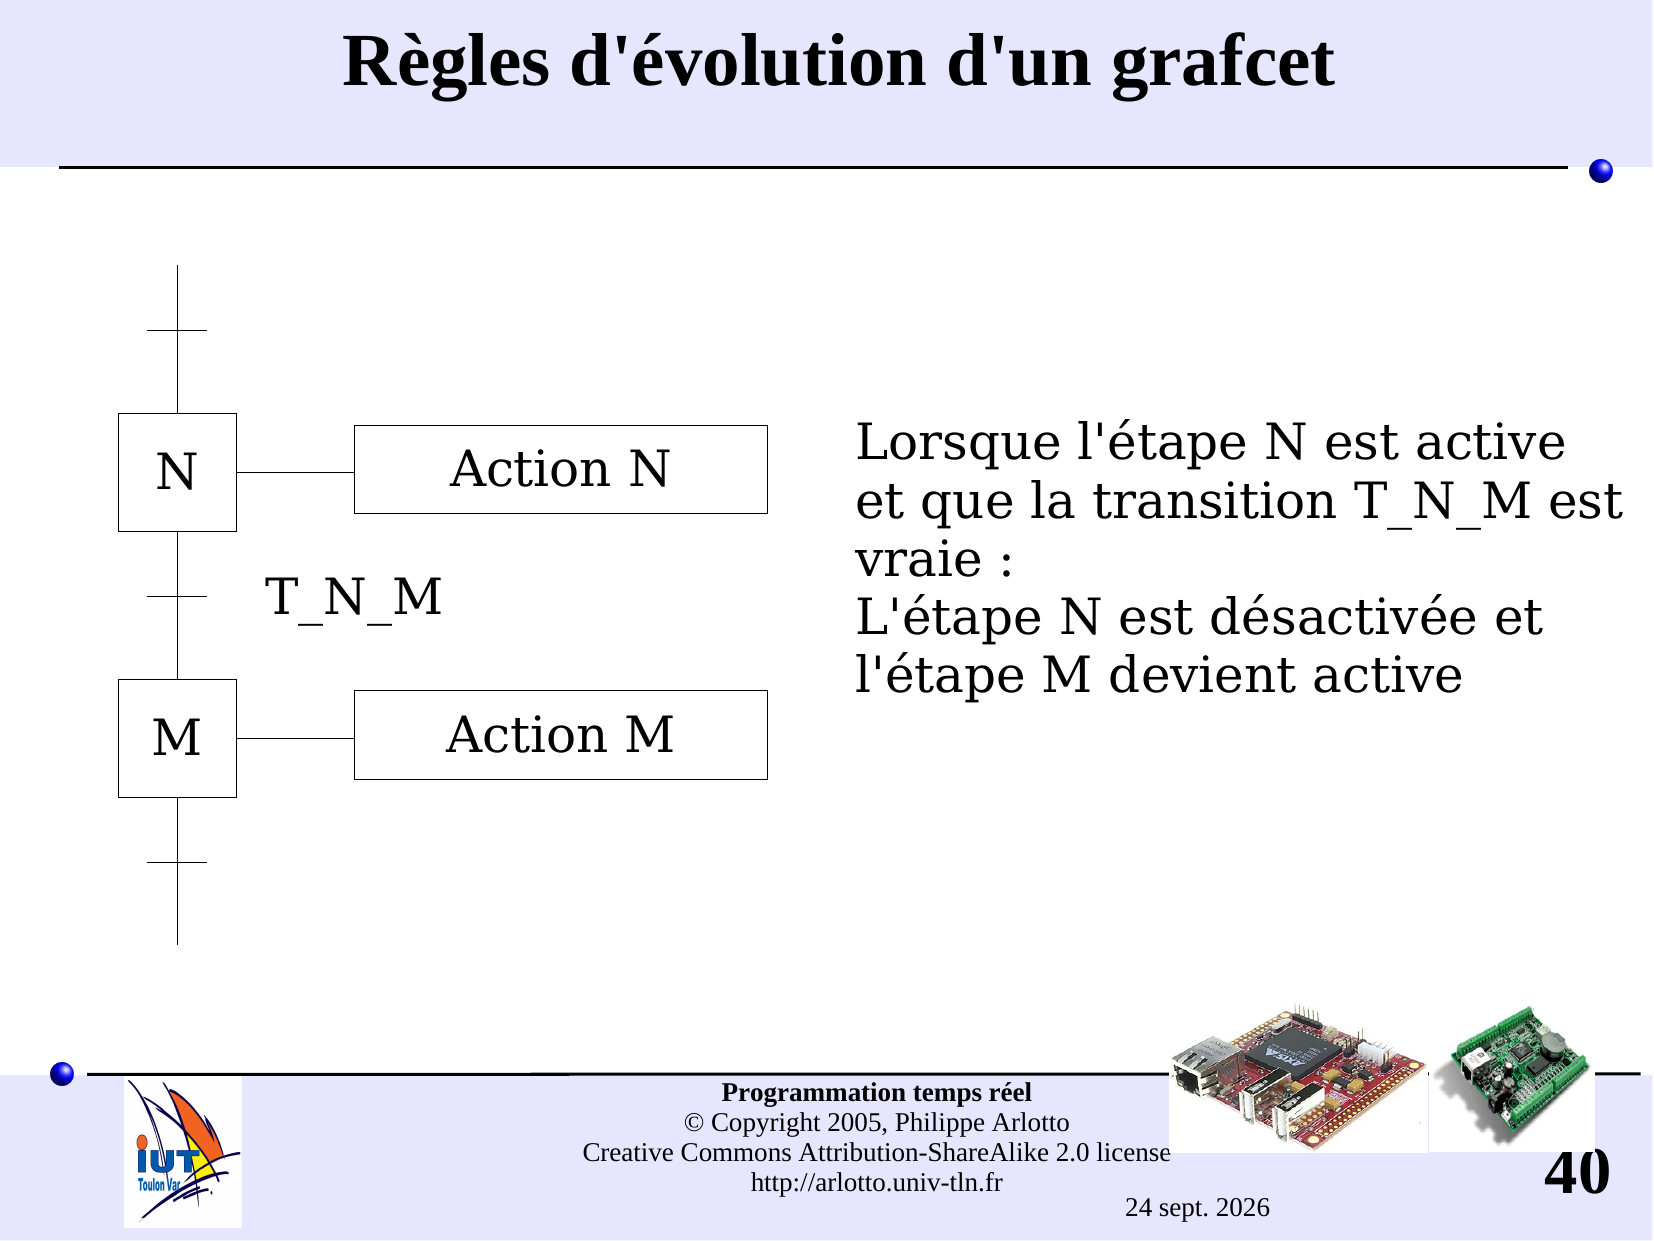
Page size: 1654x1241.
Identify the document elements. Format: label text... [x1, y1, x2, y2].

text_box N [118, 413, 237, 532]
picture [1169, 1000, 1428, 1153]
text_box T_N_M [265, 568, 445, 627]
text_box Action M [354, 690, 768, 780]
picture [1429, 1000, 1595, 1152]
title Règles d'évolution d'un grafcet [95, 14, 1585, 107]
text_box Lorsque l'étape N est active et que la transition T_N_M est vraie : L'étape N est désactivée et l'étape M devient active [855, 413, 1624, 705]
text_box M [118, 679, 237, 798]
text_box Action N [354, 425, 768, 514]
